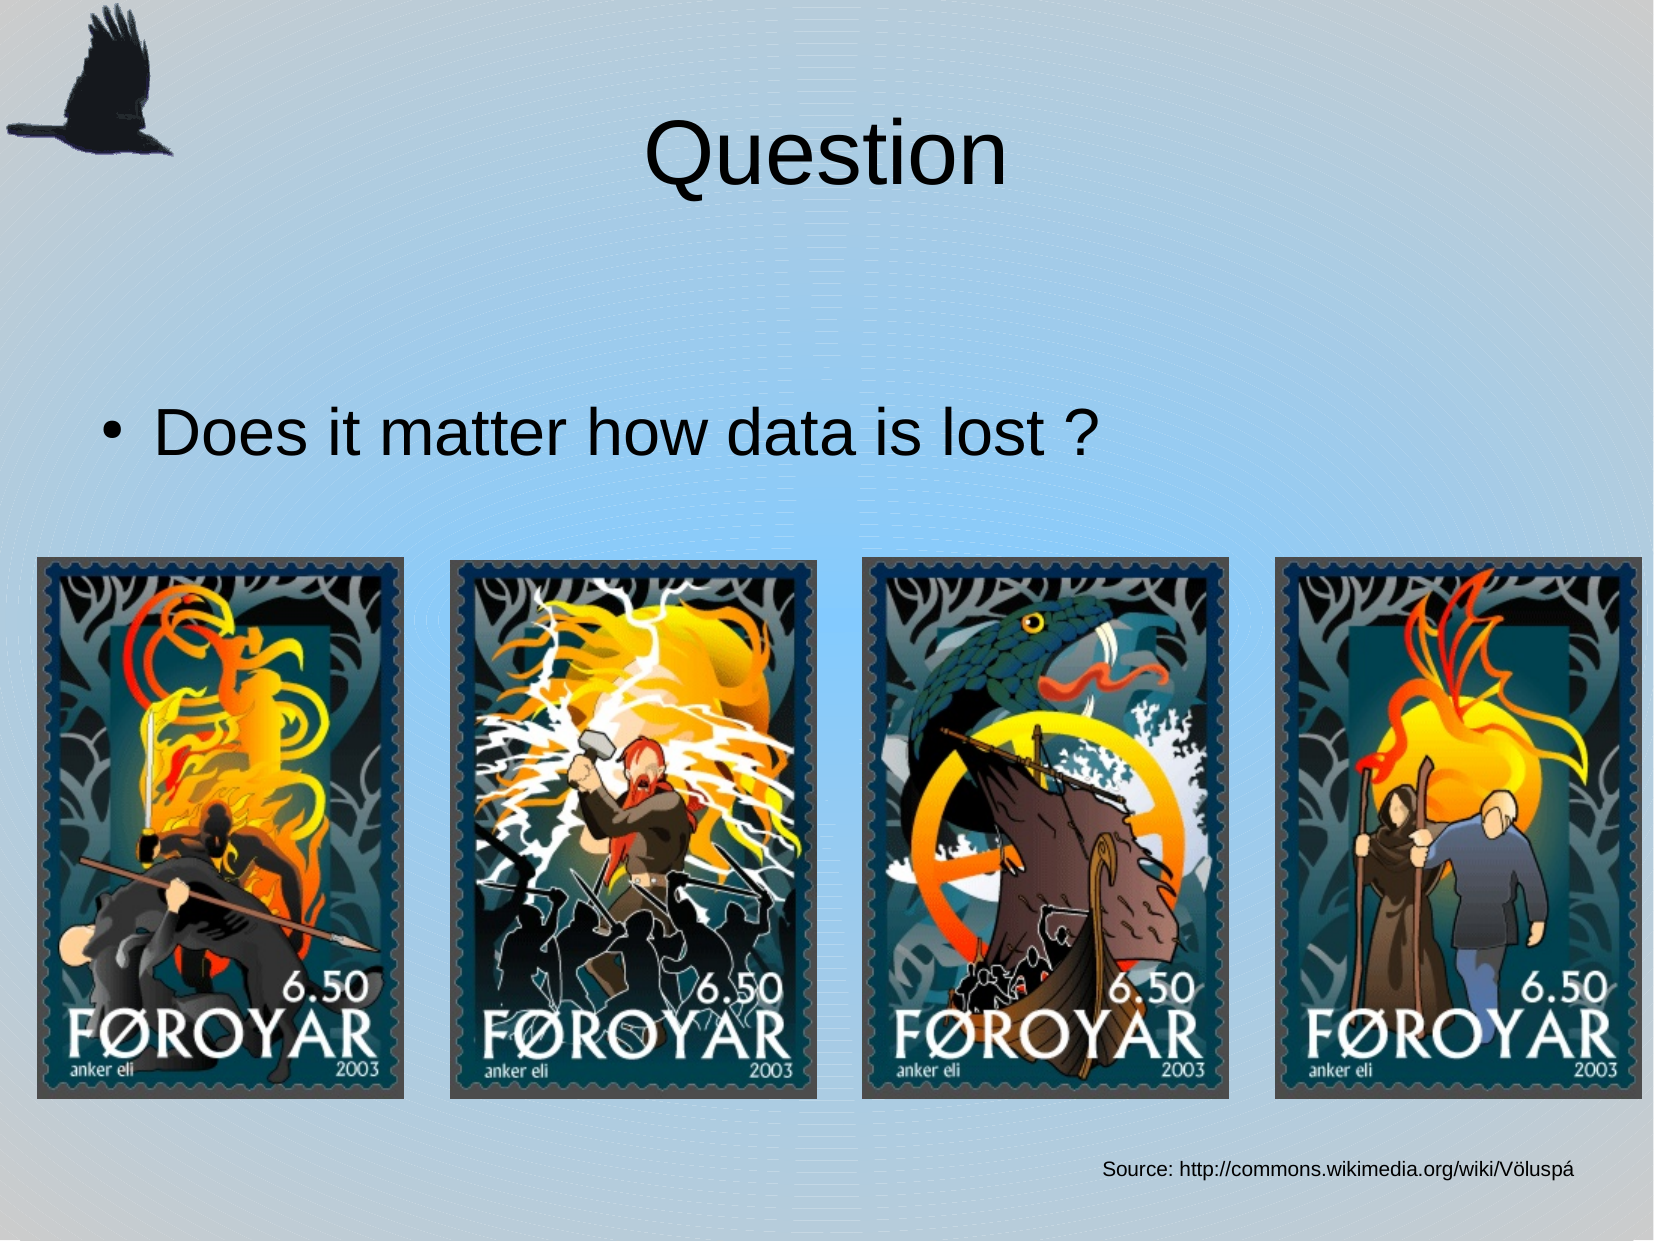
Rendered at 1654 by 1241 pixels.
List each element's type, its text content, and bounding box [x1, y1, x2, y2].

title Question [82, 49, 1571, 257]
picture [0, 0, 178, 160]
picture [450, 560, 817, 1099]
picture [1275, 557, 1642, 1099]
list Does it matter how data is lost ? [82, 290, 1571, 1109]
text_box Source: http://commons.wikimedia.org/wiki/Völuspá [1087, 1149, 1627, 1201]
picture [37, 557, 404, 1099]
picture [862, 557, 1229, 1099]
